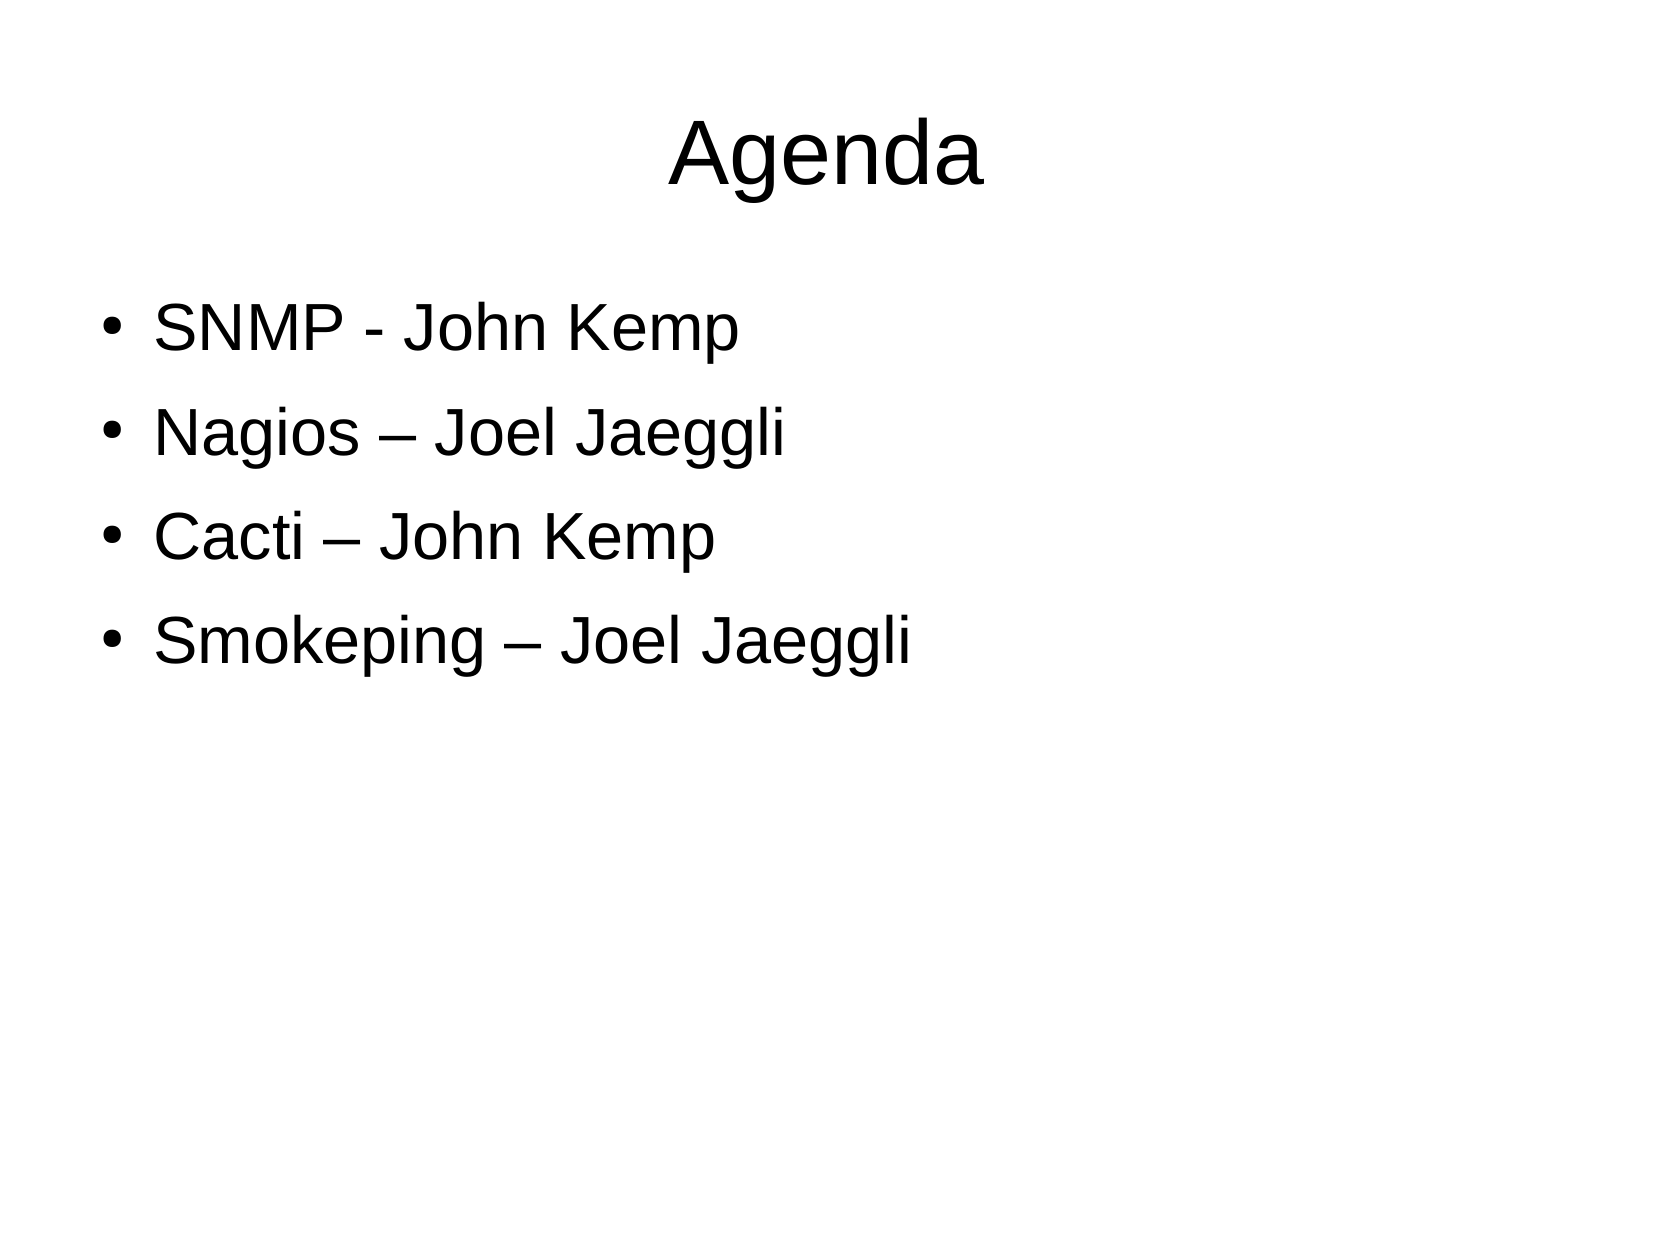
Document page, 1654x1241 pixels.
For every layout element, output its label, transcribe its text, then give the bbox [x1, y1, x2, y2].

title Agenda [82, 49, 1571, 257]
list SNMP - John Kemp Nagios – Joel Jaeggli Cacti – John Kemp Smokeping – Joel Jaeggli [82, 290, 1571, 1109]
